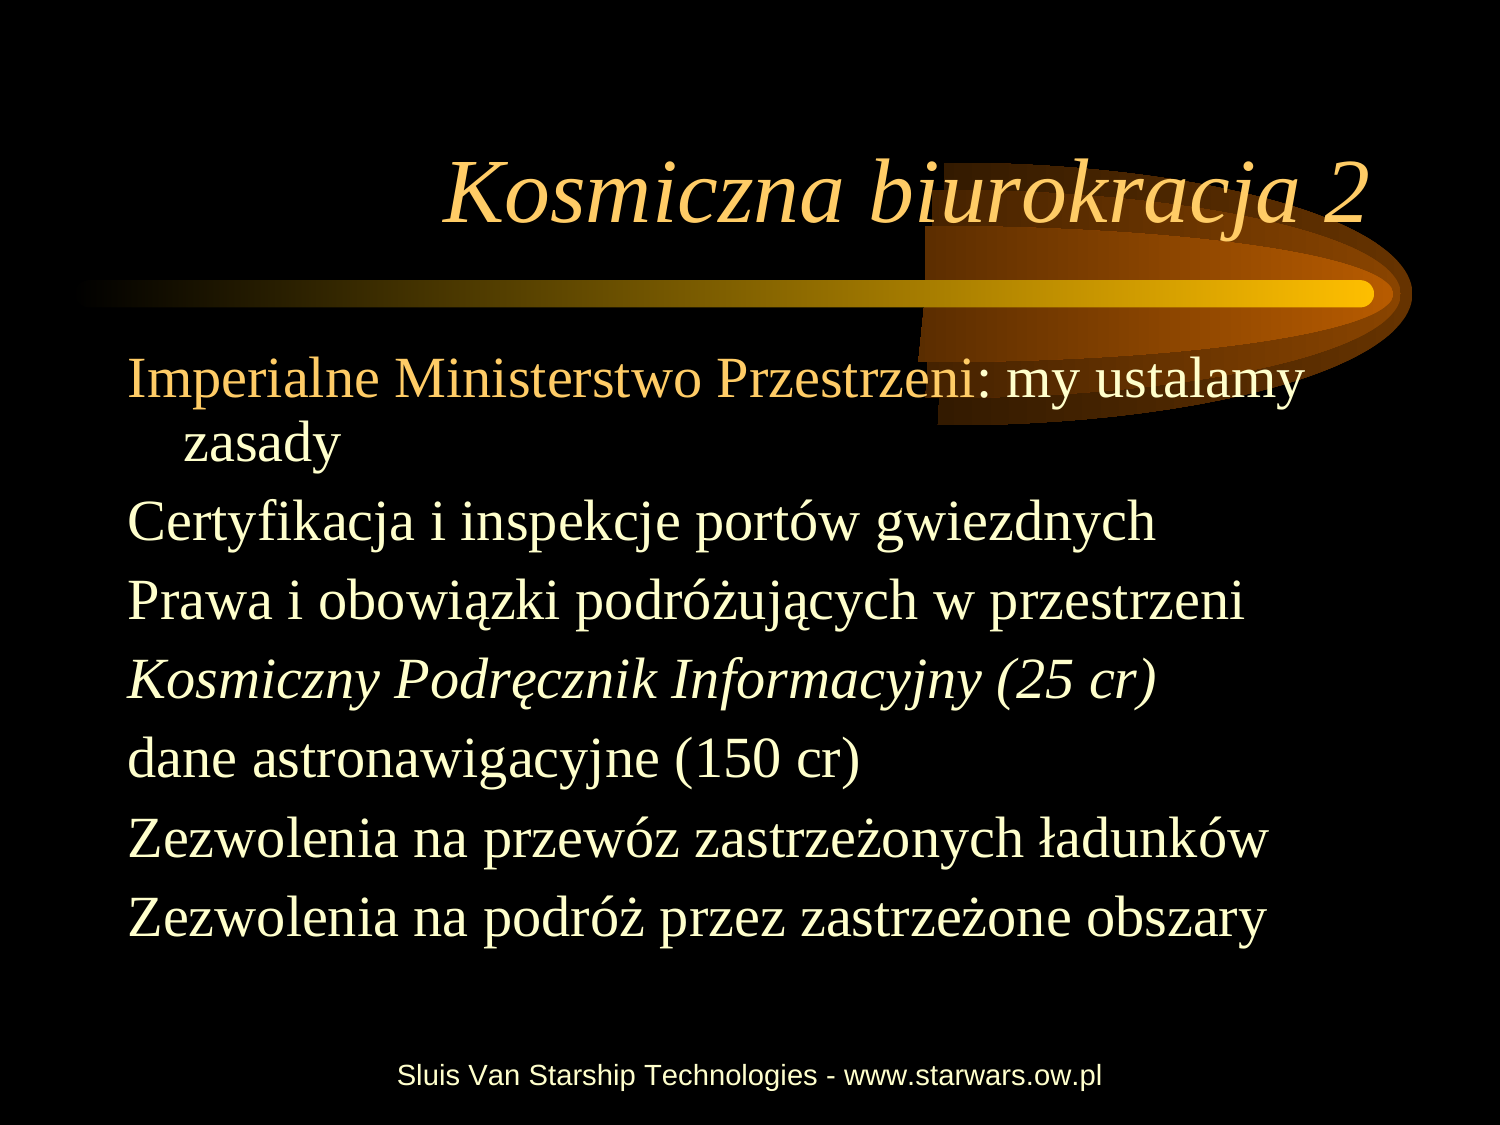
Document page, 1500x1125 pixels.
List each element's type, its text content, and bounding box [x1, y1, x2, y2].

list Imperialne Ministerstwo Przestrzeni: my ustalamy zasady Certyfikacja i inspekcje portów gwiezdnych Prawa i obowiązki podróżujących w przestrzeni Kosmiczny Podręcznik Informacyjny (25 cr) dane astronawigacyjne (150 cr) Zezwolenia na przewóz zastrzeżonych ładunków Zezwolenia na podróż przez zastrzeżone obszary [112, 337, 1388, 1013]
title Kosmiczna biurokracja 2 [112, 62, 1388, 250]
